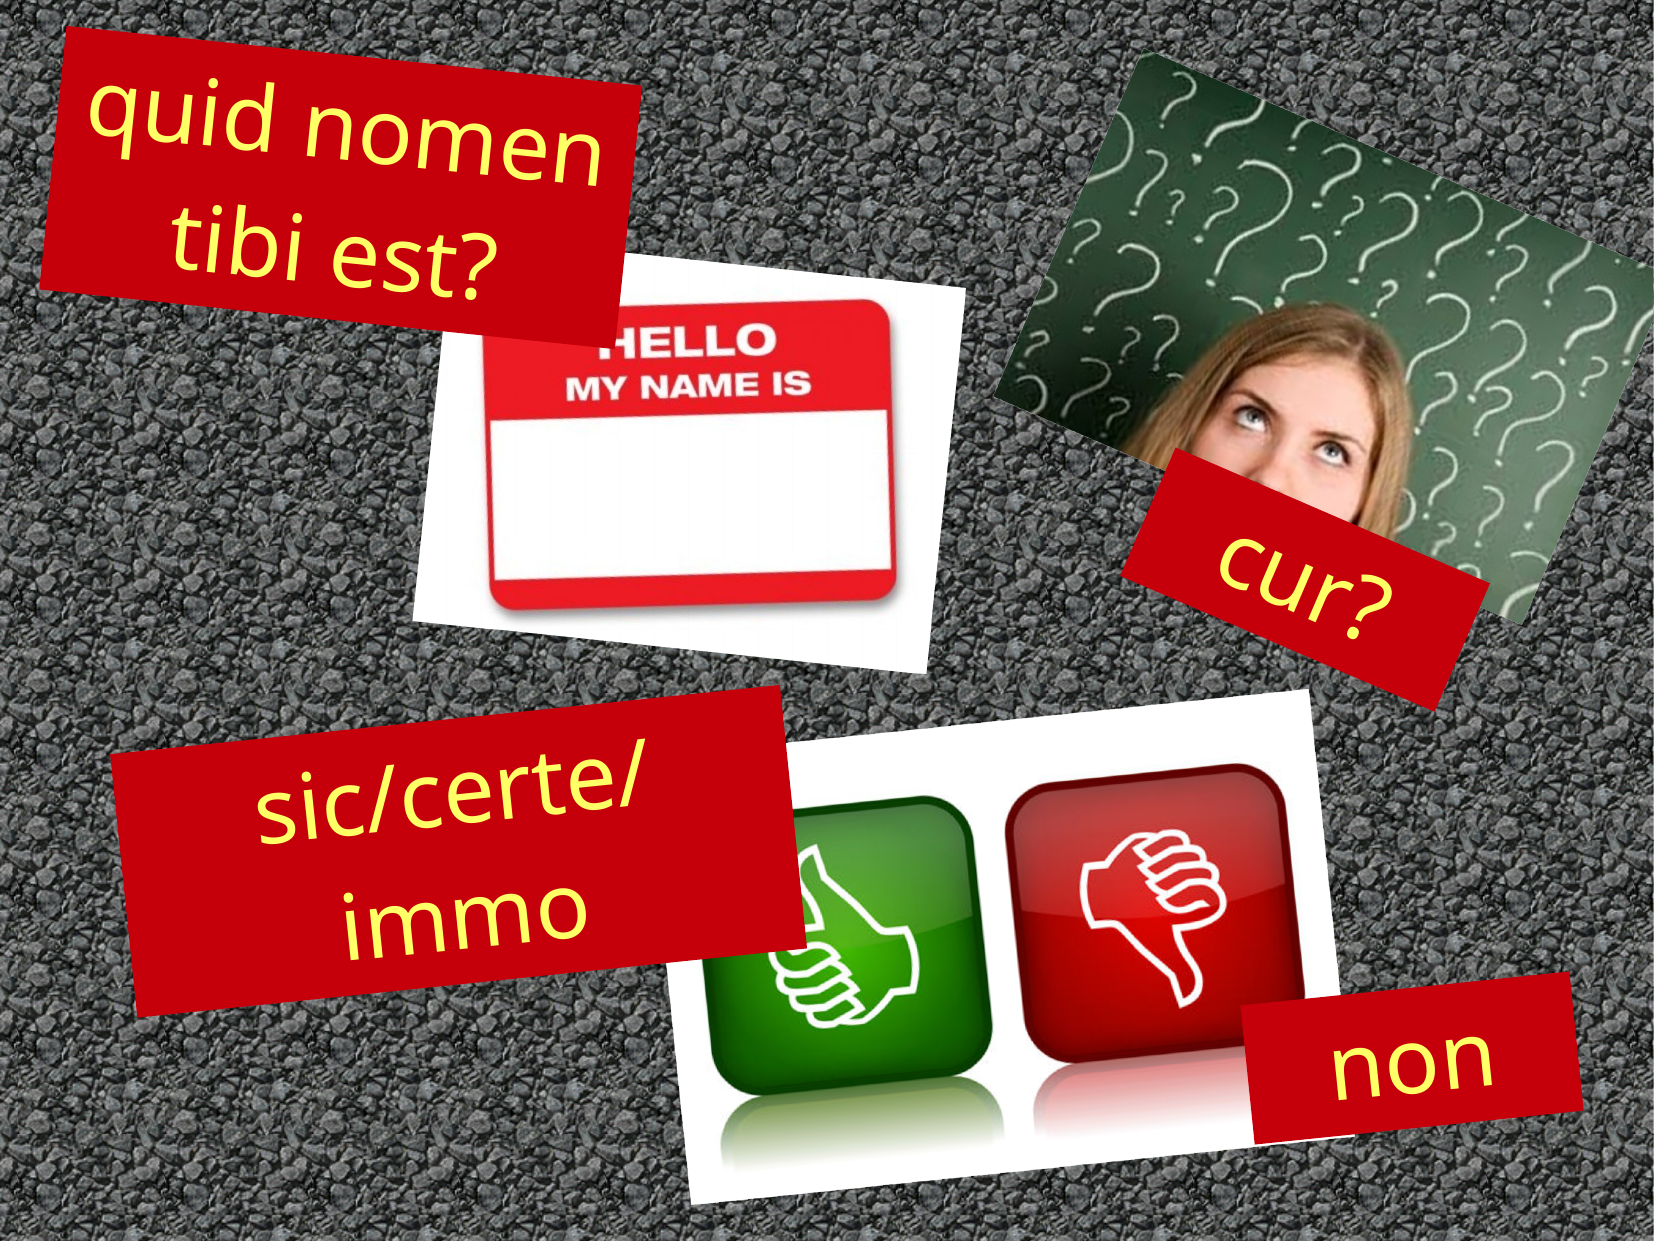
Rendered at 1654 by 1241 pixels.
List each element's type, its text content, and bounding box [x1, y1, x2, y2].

text_box quid nomen tibi est? [43, 25, 643, 303]
text_box non [1240, 971, 1583, 1135]
text_box cur? [1124, 447, 1491, 703]
picture [0, 0, 1654, 1241]
text_box sic/certe/immo [110, 684, 792, 872]
